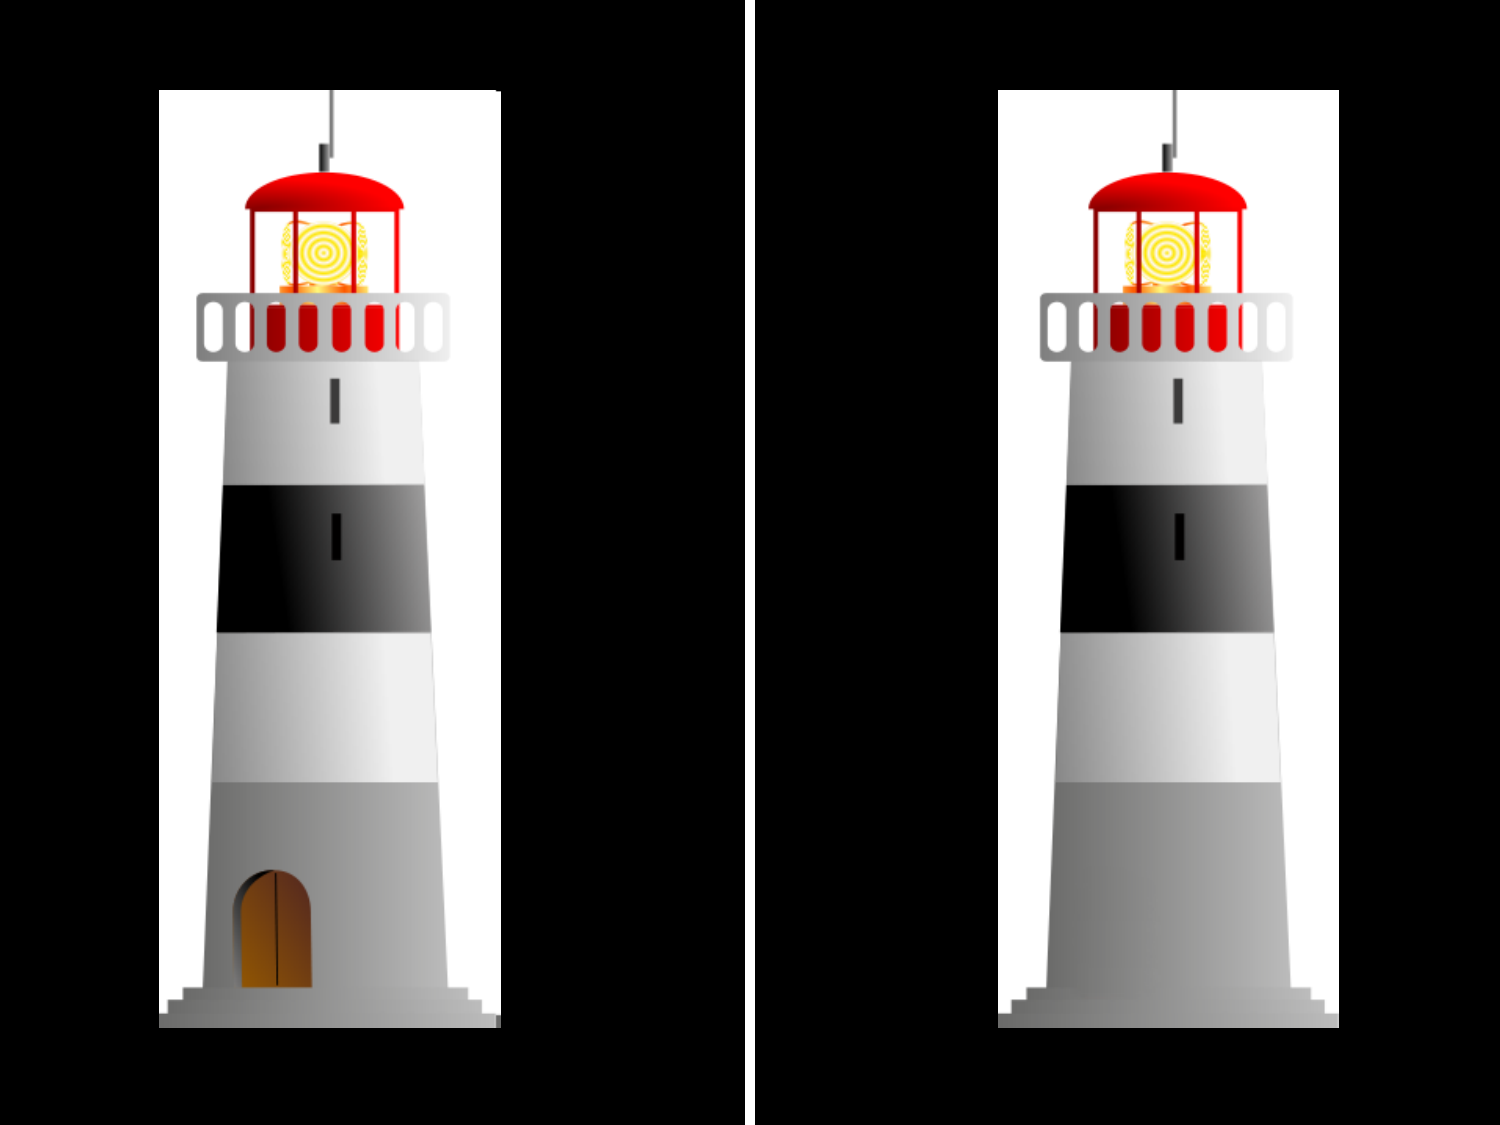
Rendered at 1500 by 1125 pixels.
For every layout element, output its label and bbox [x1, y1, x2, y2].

picture [998, 90, 1339, 1028]
picture [159, 90, 501, 1028]
